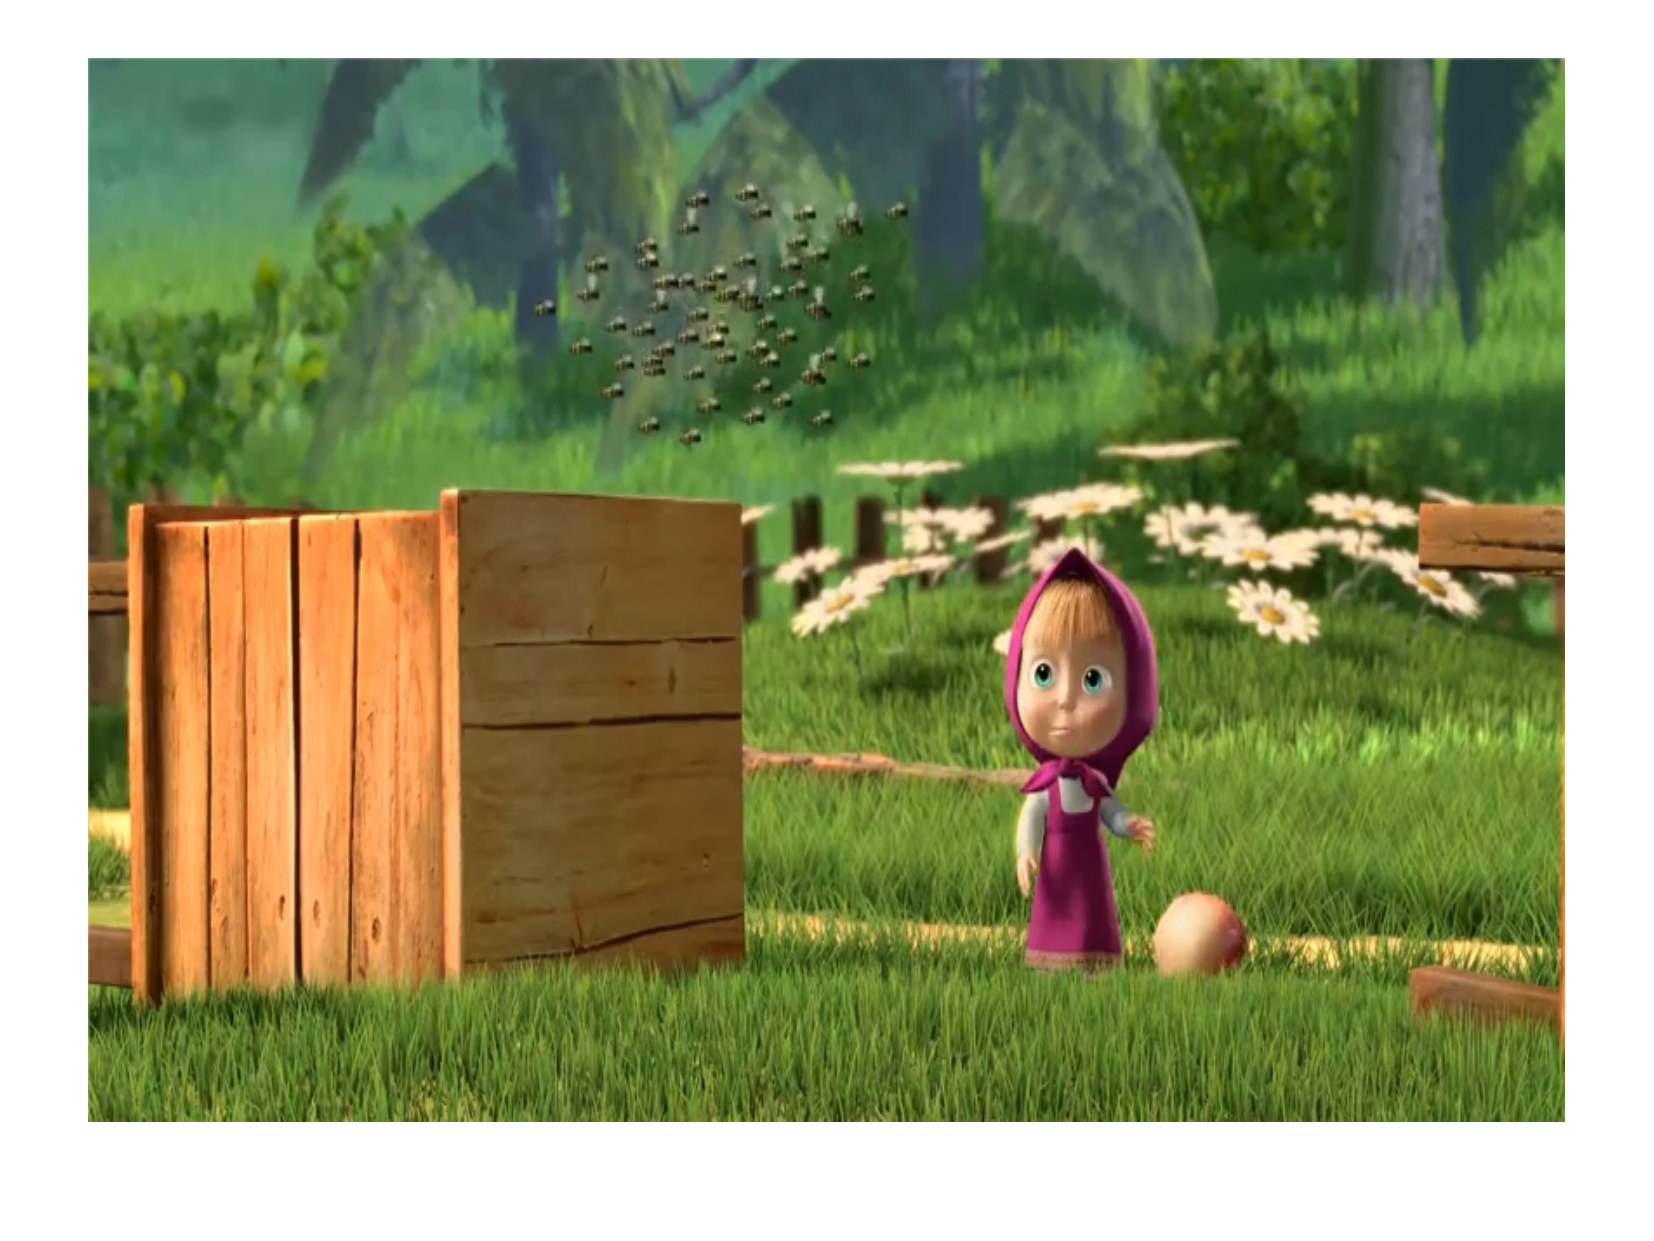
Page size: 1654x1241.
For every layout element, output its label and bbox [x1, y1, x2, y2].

picture [88, 58, 1565, 1123]
